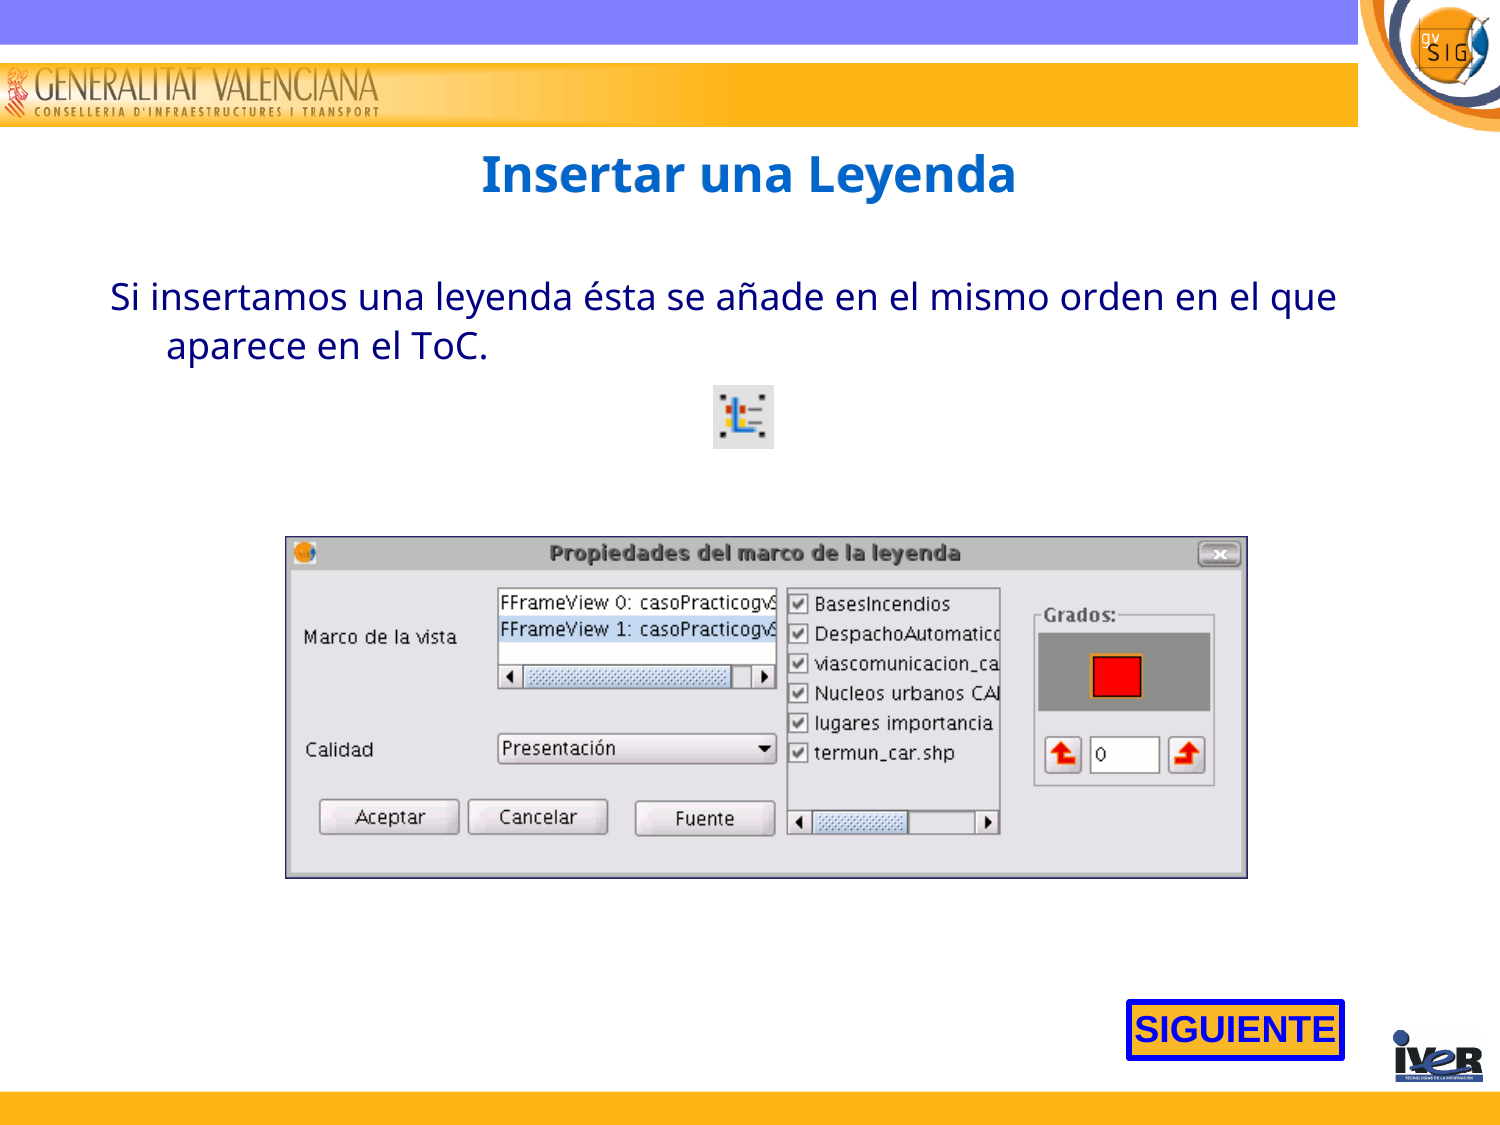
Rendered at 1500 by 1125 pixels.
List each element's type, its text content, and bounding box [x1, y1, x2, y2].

picture [285, 536, 1248, 879]
picture [713, 385, 774, 449]
text_box SIGUIENTE [1129, 1002, 1342, 1059]
list Si insertamos una leyenda ésta se añade en el mismo orden en el que aparece en el ToC. [110, 271, 1391, 1022]
title Insertar una Leyenda [110, 86, 1391, 260]
picture [1358, 0, 1500, 133]
picture [1393, 1030, 1483, 1082]
